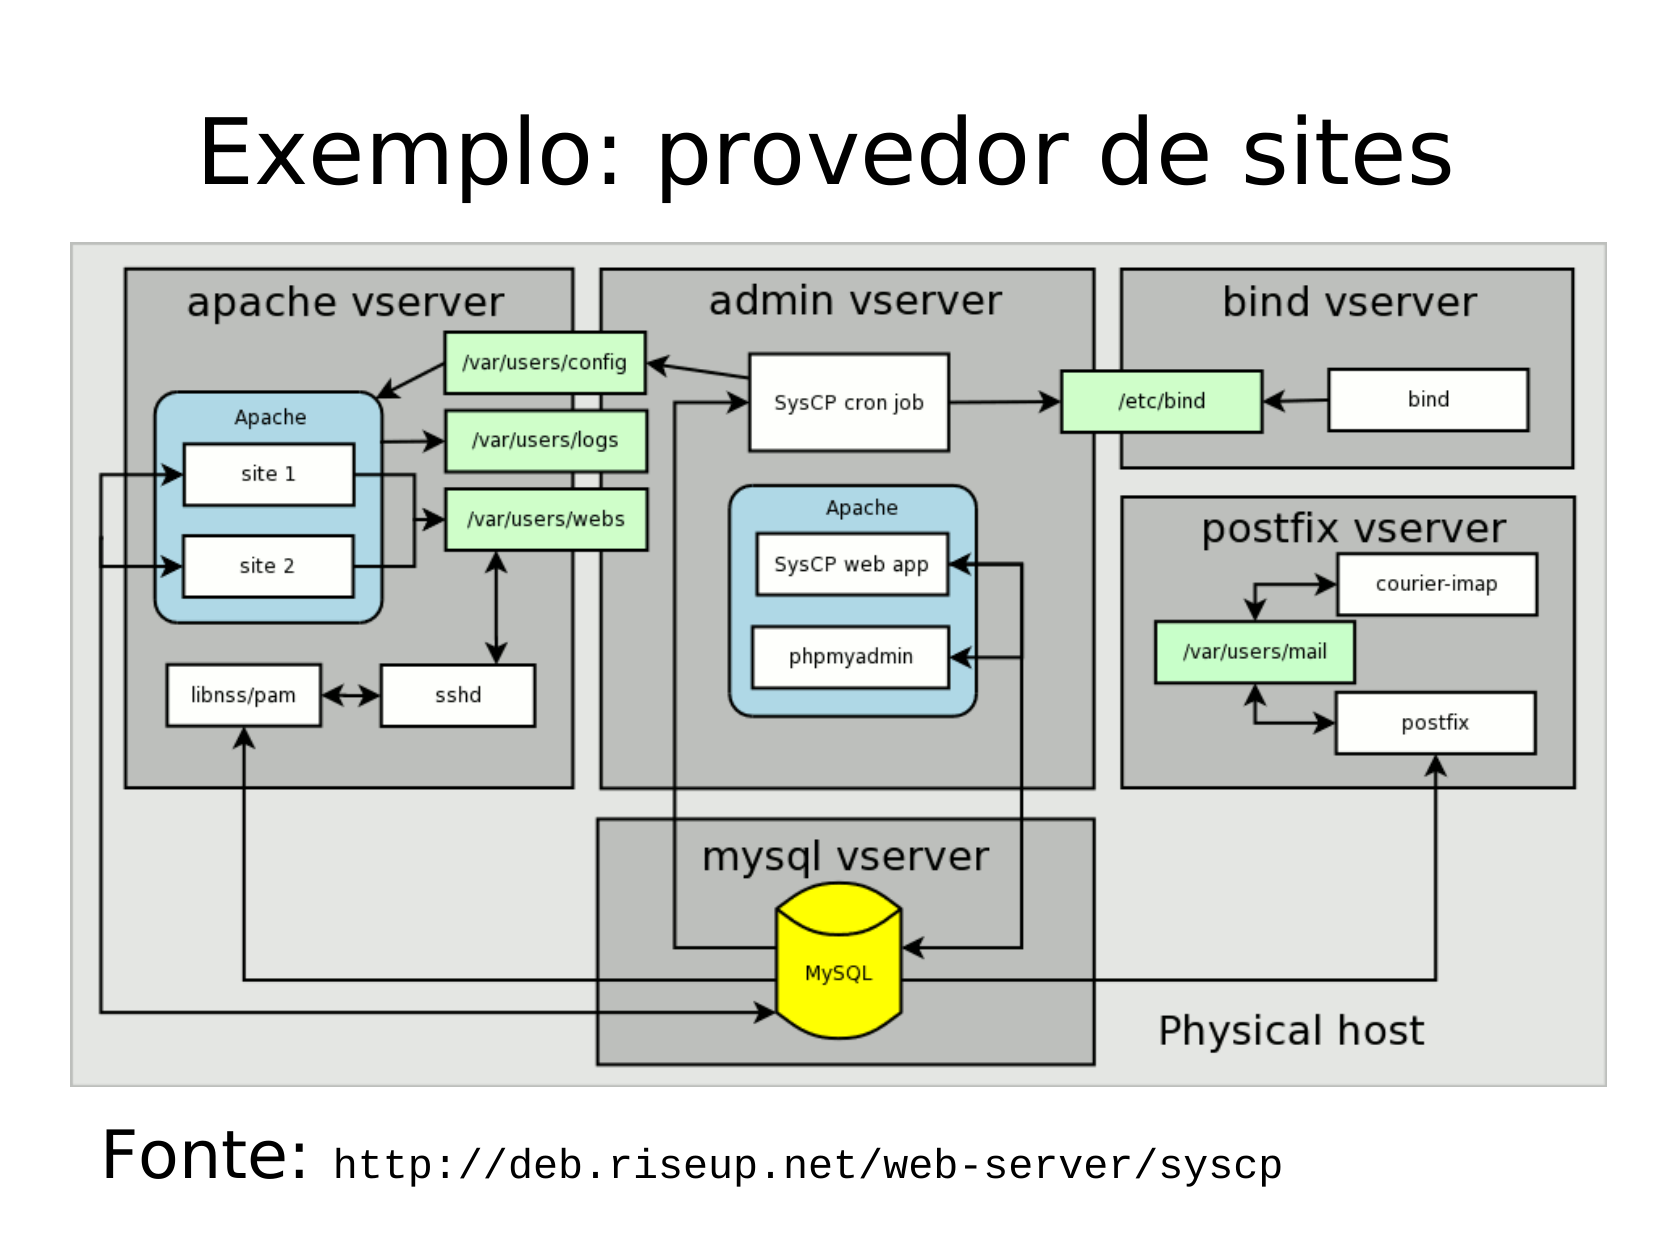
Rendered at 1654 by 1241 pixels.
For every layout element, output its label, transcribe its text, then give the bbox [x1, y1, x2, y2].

title Exemplo: provedor de sites [82, 49, 1571, 242]
list Fonte: http://deb.riseup.net/web-server/syscp [82, 1116, 1571, 1241]
picture [70, 242, 1607, 1087]
